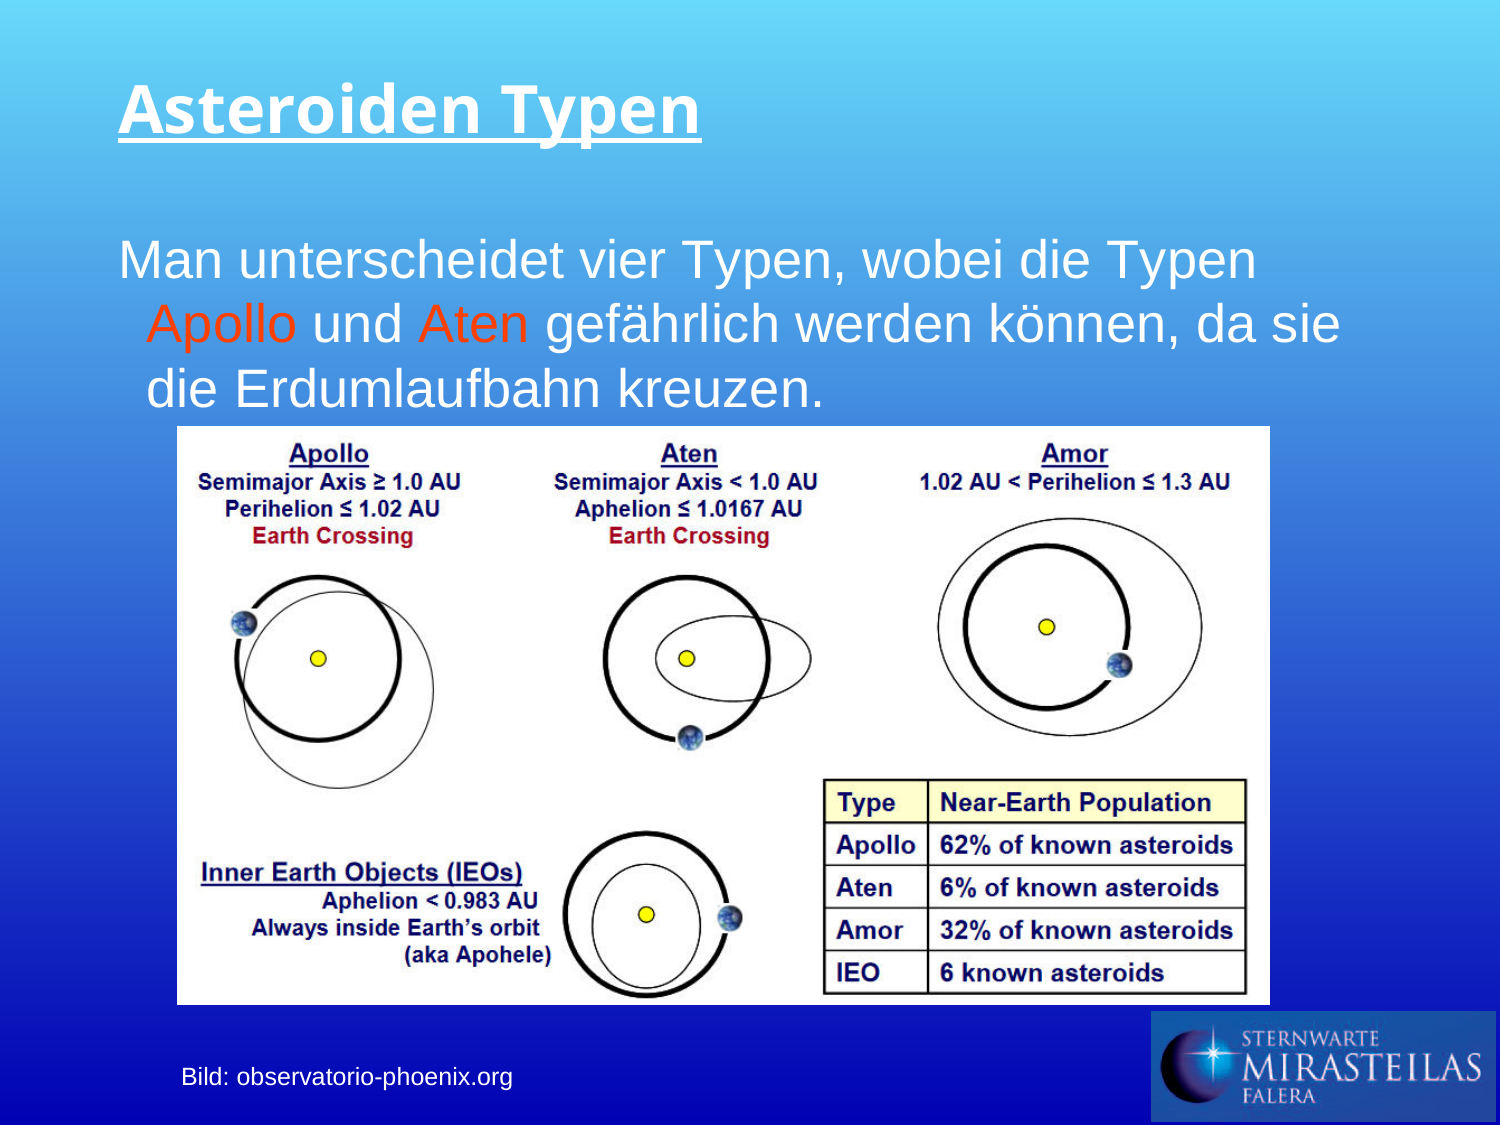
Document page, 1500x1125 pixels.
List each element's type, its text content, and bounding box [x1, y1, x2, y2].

picture [1151, 1011, 1496, 1122]
picture [177, 426, 1270, 1005]
text_box Asteroiden Typen Man unterscheidet vier Typen, wobei die Typen Apollo und Aten gefährlich werden können, da sie die Erdumlaufbahn kreuzen. Bild: observatorio-phoenix.org [89, 59, 1425, 686]
